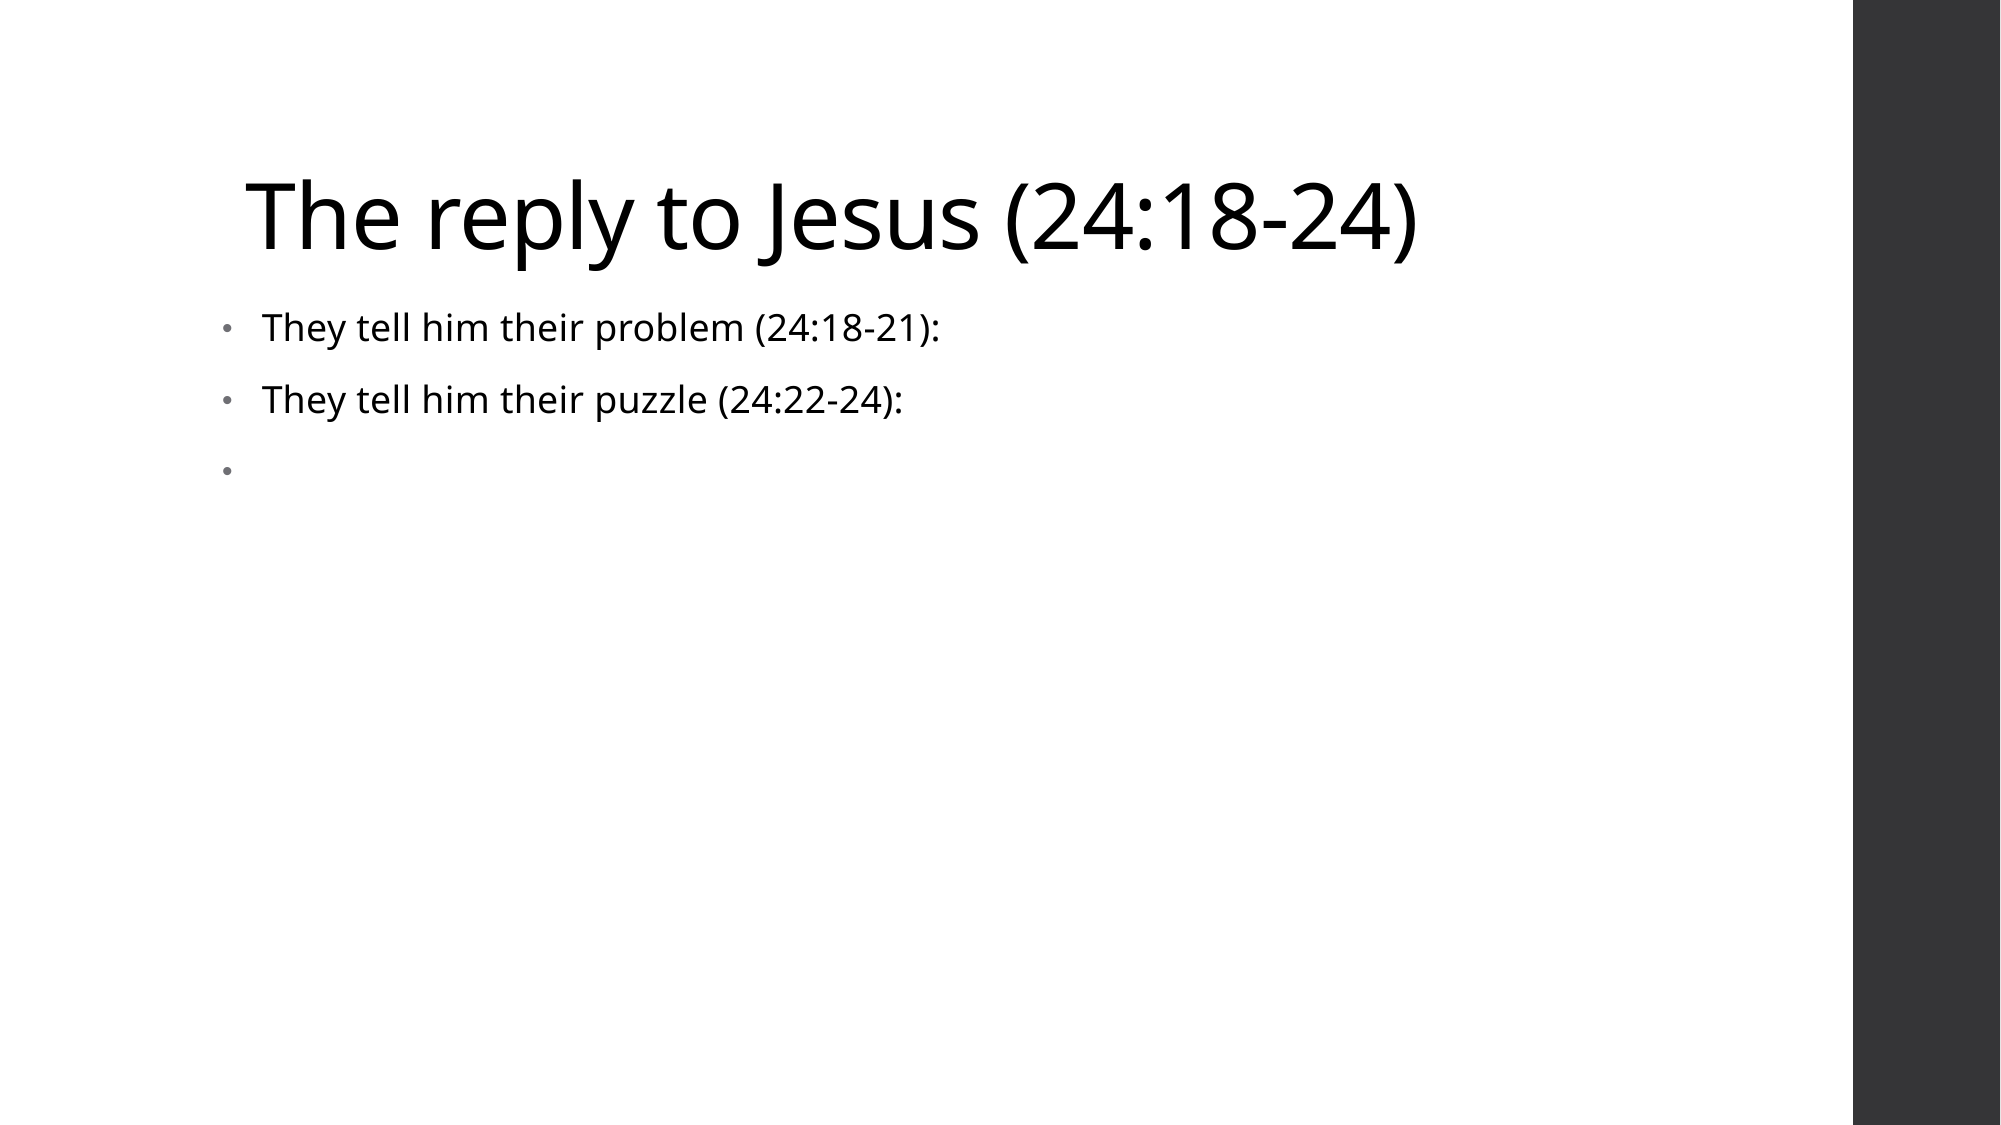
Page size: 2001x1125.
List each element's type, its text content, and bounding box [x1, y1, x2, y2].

title The reply to Jesus (24:18-24) [206, 60, 1797, 278]
list They tell him their problem (24:18-21): They tell him their puzzle (24:22-24): [206, 299, 1617, 1014]
